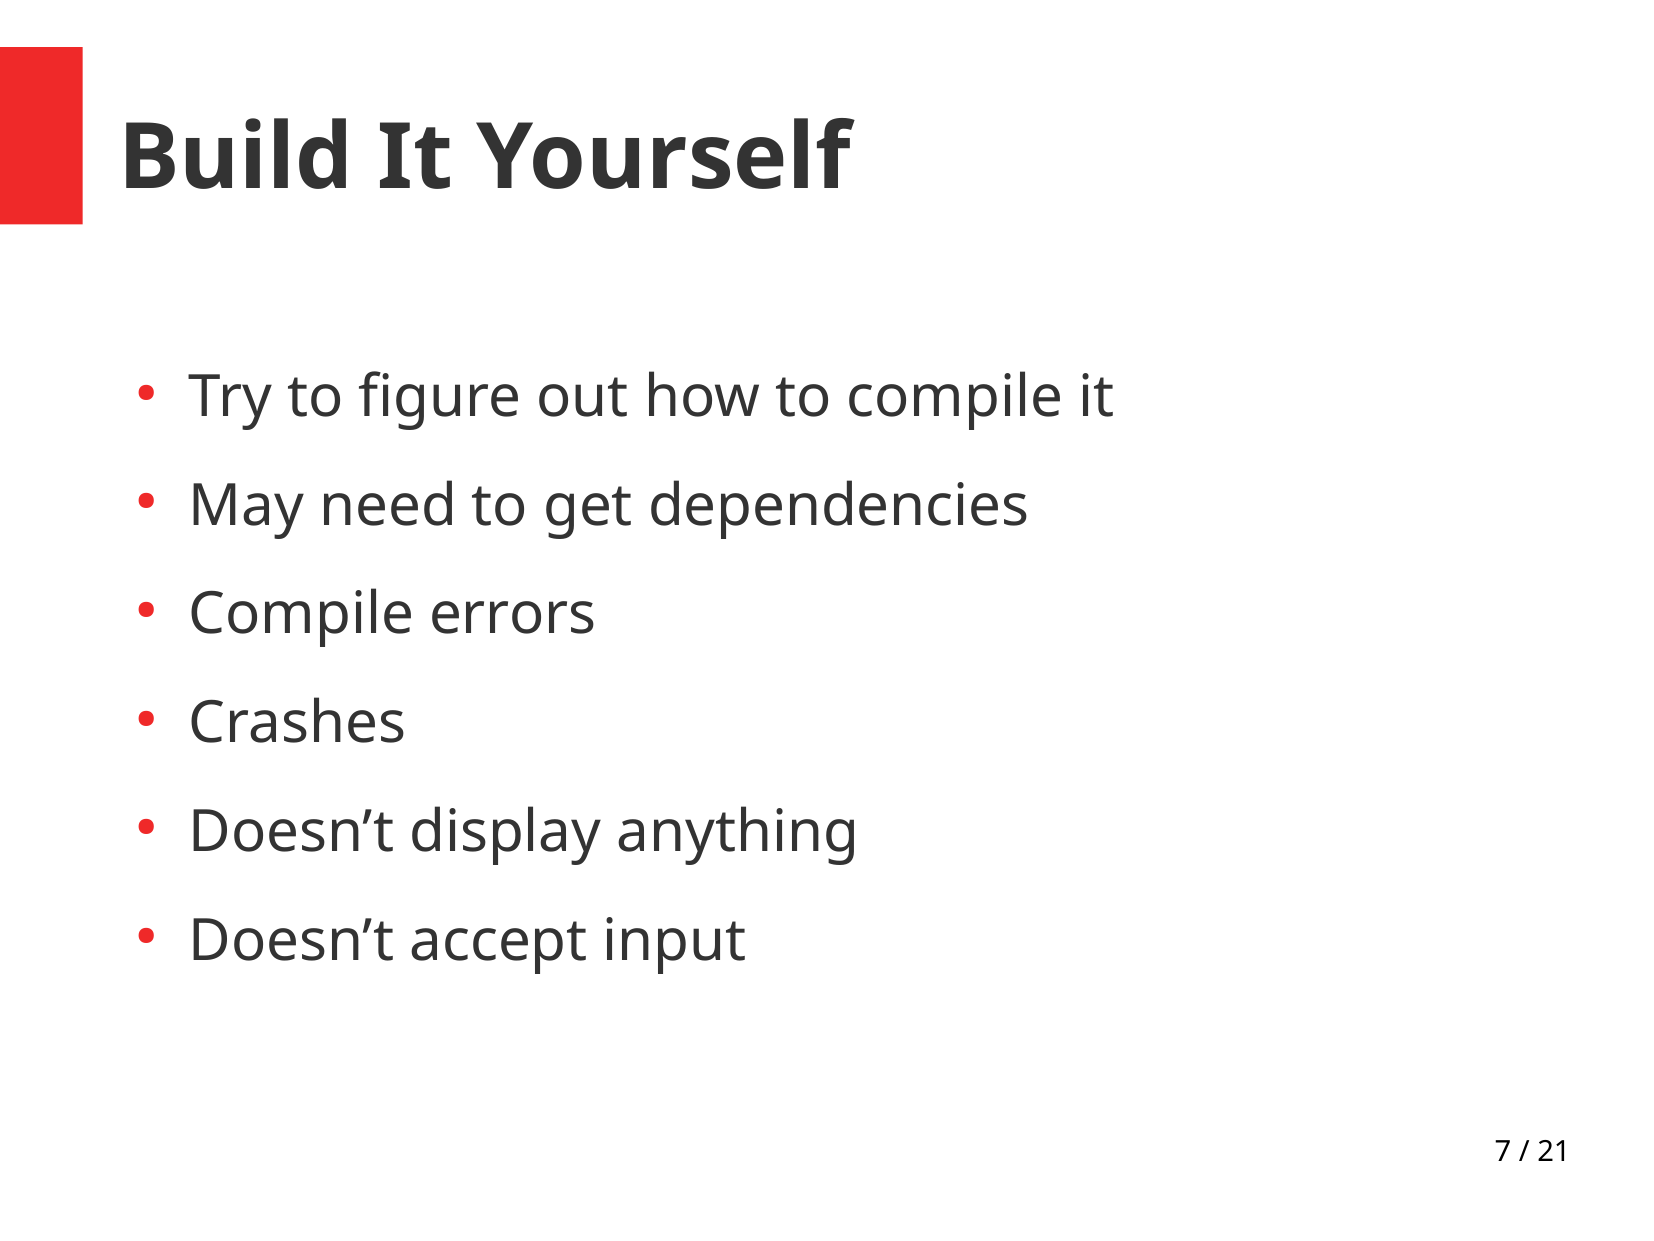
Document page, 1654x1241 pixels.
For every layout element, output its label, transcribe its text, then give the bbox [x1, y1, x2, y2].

title Build It Yourself [118, 49, 1571, 257]
list Try to figure out how to compile it May need to get dependencies Compile errors Crashes Doesn’t display anything Doesn’t accept input [118, 354, 1536, 1074]
